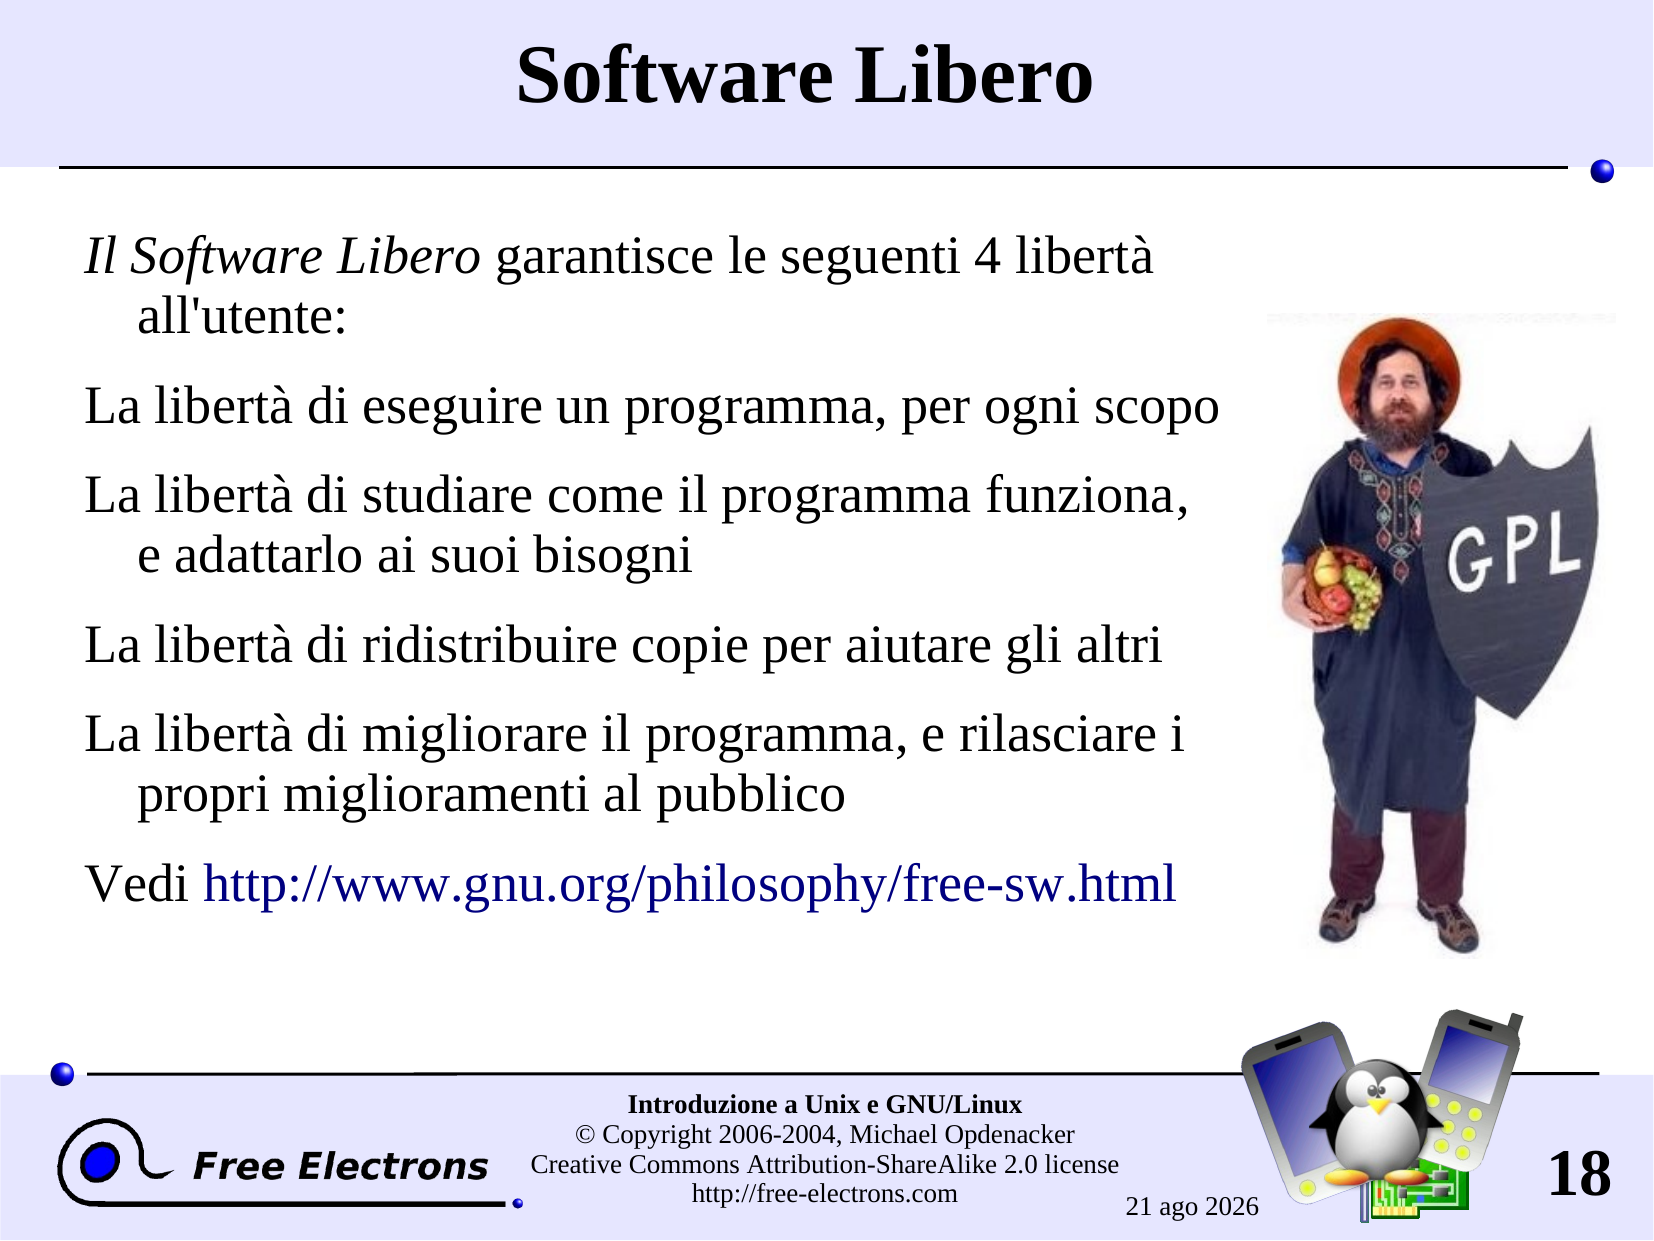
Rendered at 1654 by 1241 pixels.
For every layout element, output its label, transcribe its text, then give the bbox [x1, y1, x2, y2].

picture [50, 1107, 527, 1216]
list Il Software Libero garantisce le seguenti 4 libertà all'utente: La libertà di eseguire un programma, per ogni scopo La libertà di studiare come il programma funziona, e adattarlo ai suoi bisogni La libertà di ridistribuire copie per aiutare gli altri La libertà di migliorare il programma, e rilasciare i propri miglioramenti al pubblico Vedi http://www.gnu.org/philosophy/free-sw.html [66, 225, 1306, 1076]
picture [1267, 313, 1616, 959]
picture [1235, 983, 1538, 1241]
title Software Libero [60, 12, 1551, 138]
